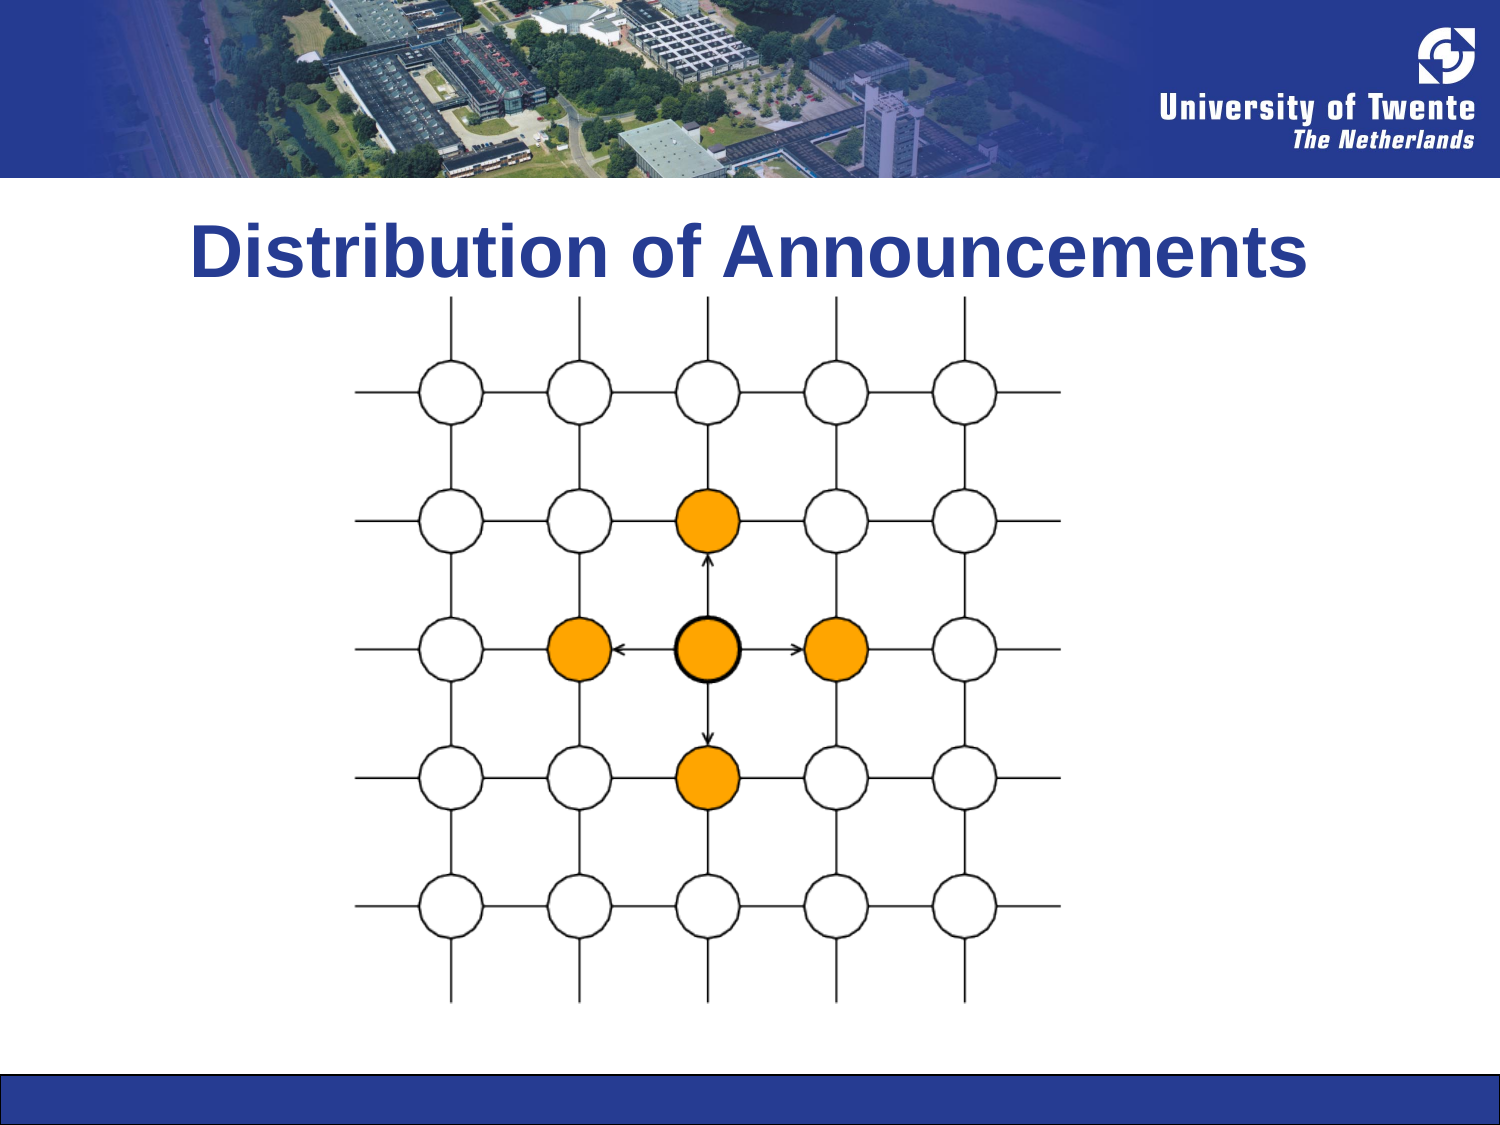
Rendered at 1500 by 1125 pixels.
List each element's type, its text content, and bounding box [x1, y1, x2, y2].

title Distribution of Announcements [112, 194, 1388, 308]
picture [0, 0, 1500, 178]
picture [354, 295, 1299, 1004]
